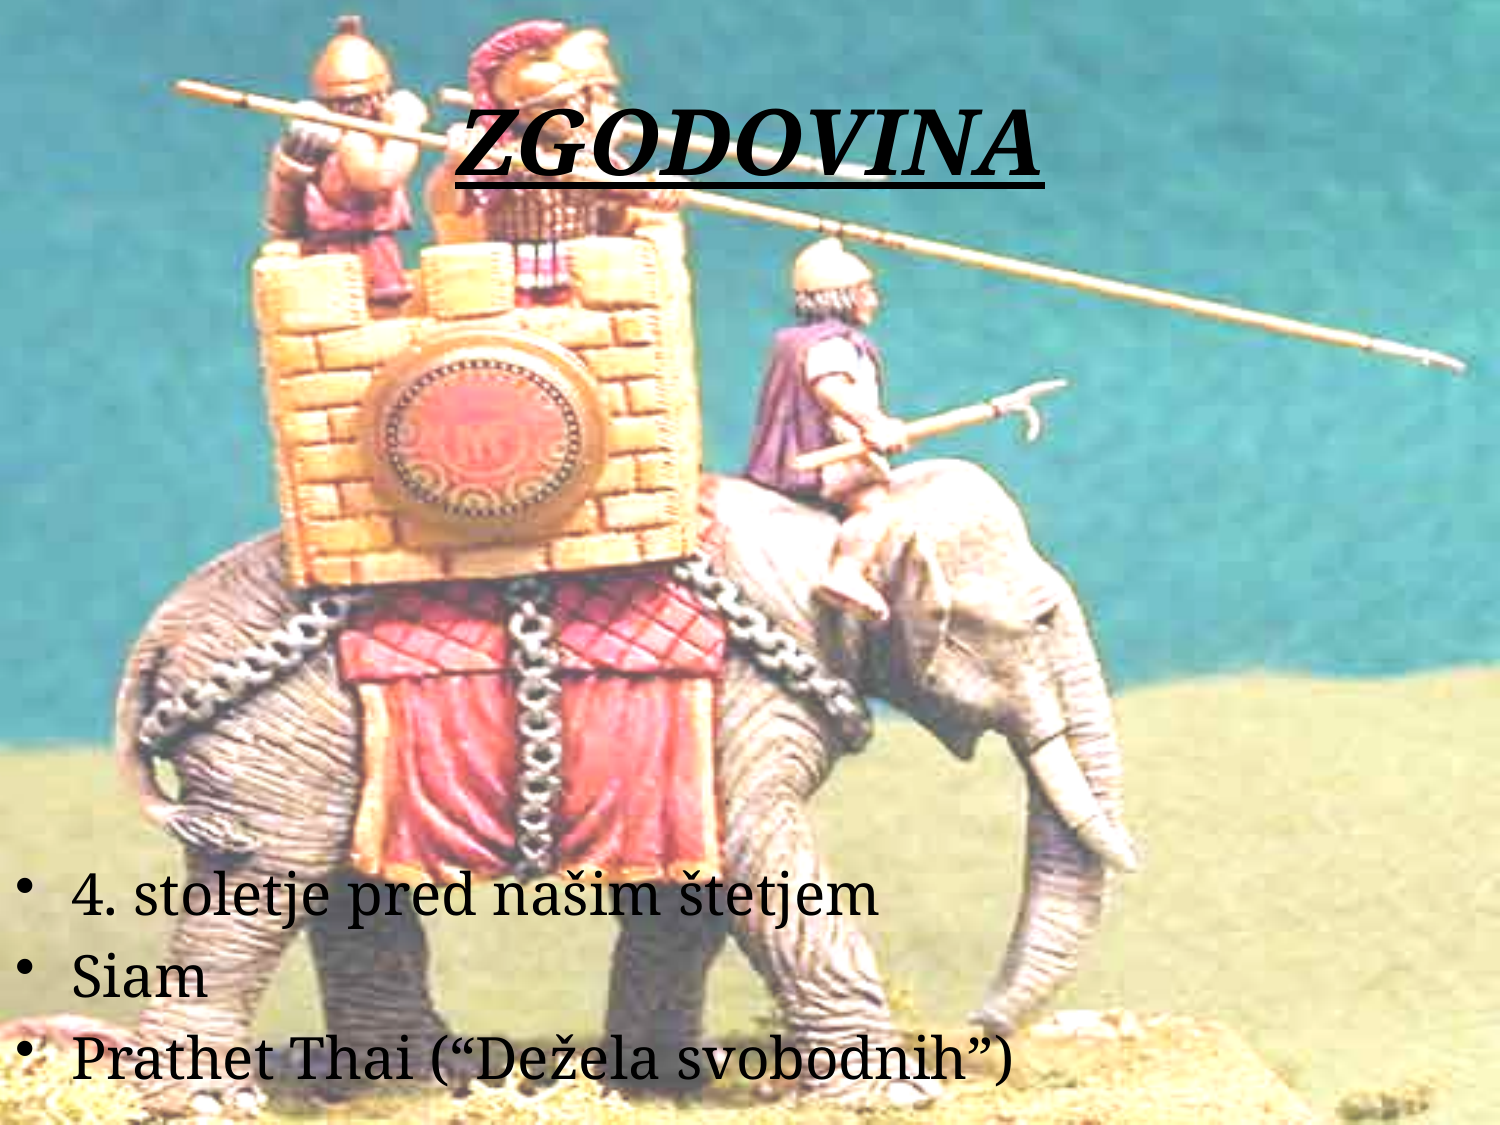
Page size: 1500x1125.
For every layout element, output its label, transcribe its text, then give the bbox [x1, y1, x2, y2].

title ZGODOVINA [75, 45, 1425, 233]
list 4. stoletje pred našim štetjem Siam Prathet Thai (“Dežela svobodnih”) [0, 849, 1450, 1125]
picture [0, 0, 1500, 1125]
